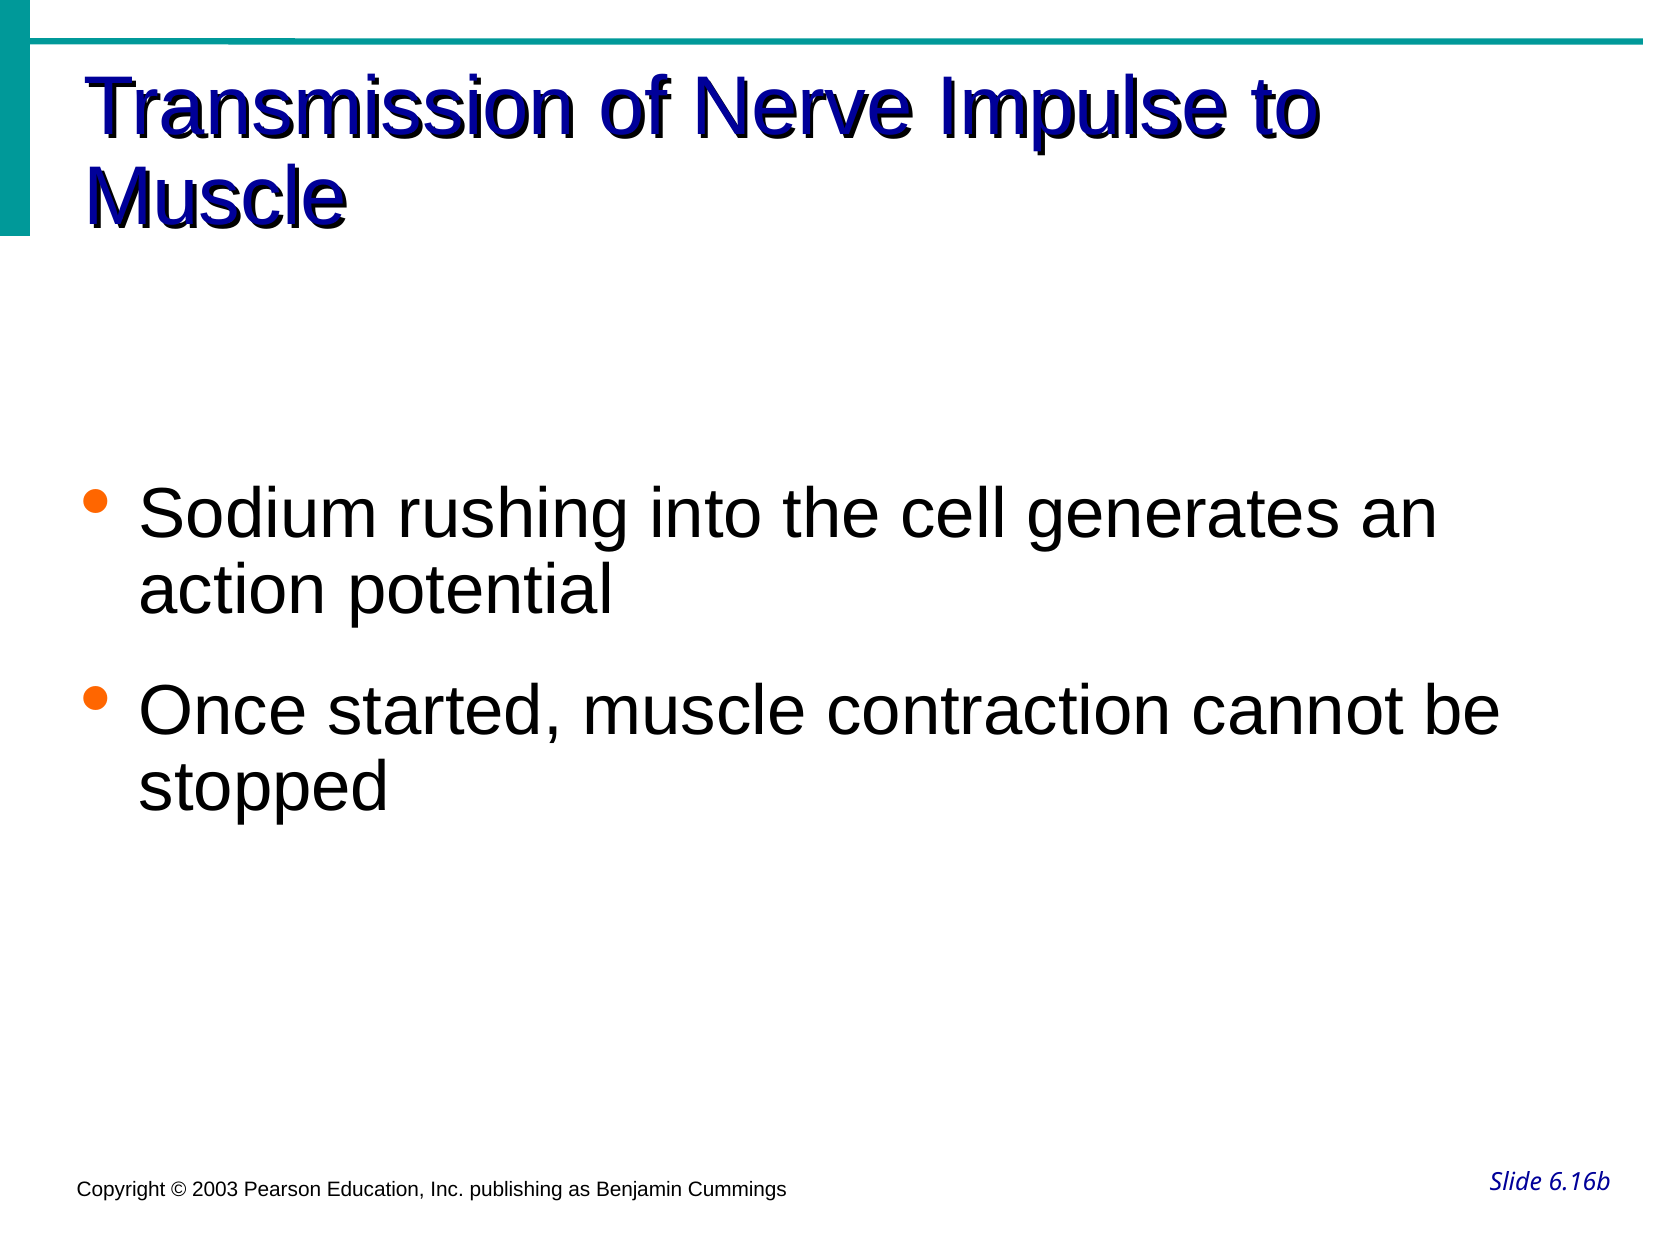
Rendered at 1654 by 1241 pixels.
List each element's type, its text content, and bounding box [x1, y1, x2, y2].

title Slide 6.16b [1391, 1157, 1626, 1213]
text_box Copyright © 2003 Pearson Education, Inc. publishing as Benjamin Cummings [61, 1168, 802, 1209]
text_box [0, 0, 28, 235]
text_box Sodium rushing into the cell generates an action potential Once started, muscle contraction cannot be stopped [68, 468, 1560, 834]
list Transmission of Nerve Impulse to Muscle [68, 55, 1585, 271]
